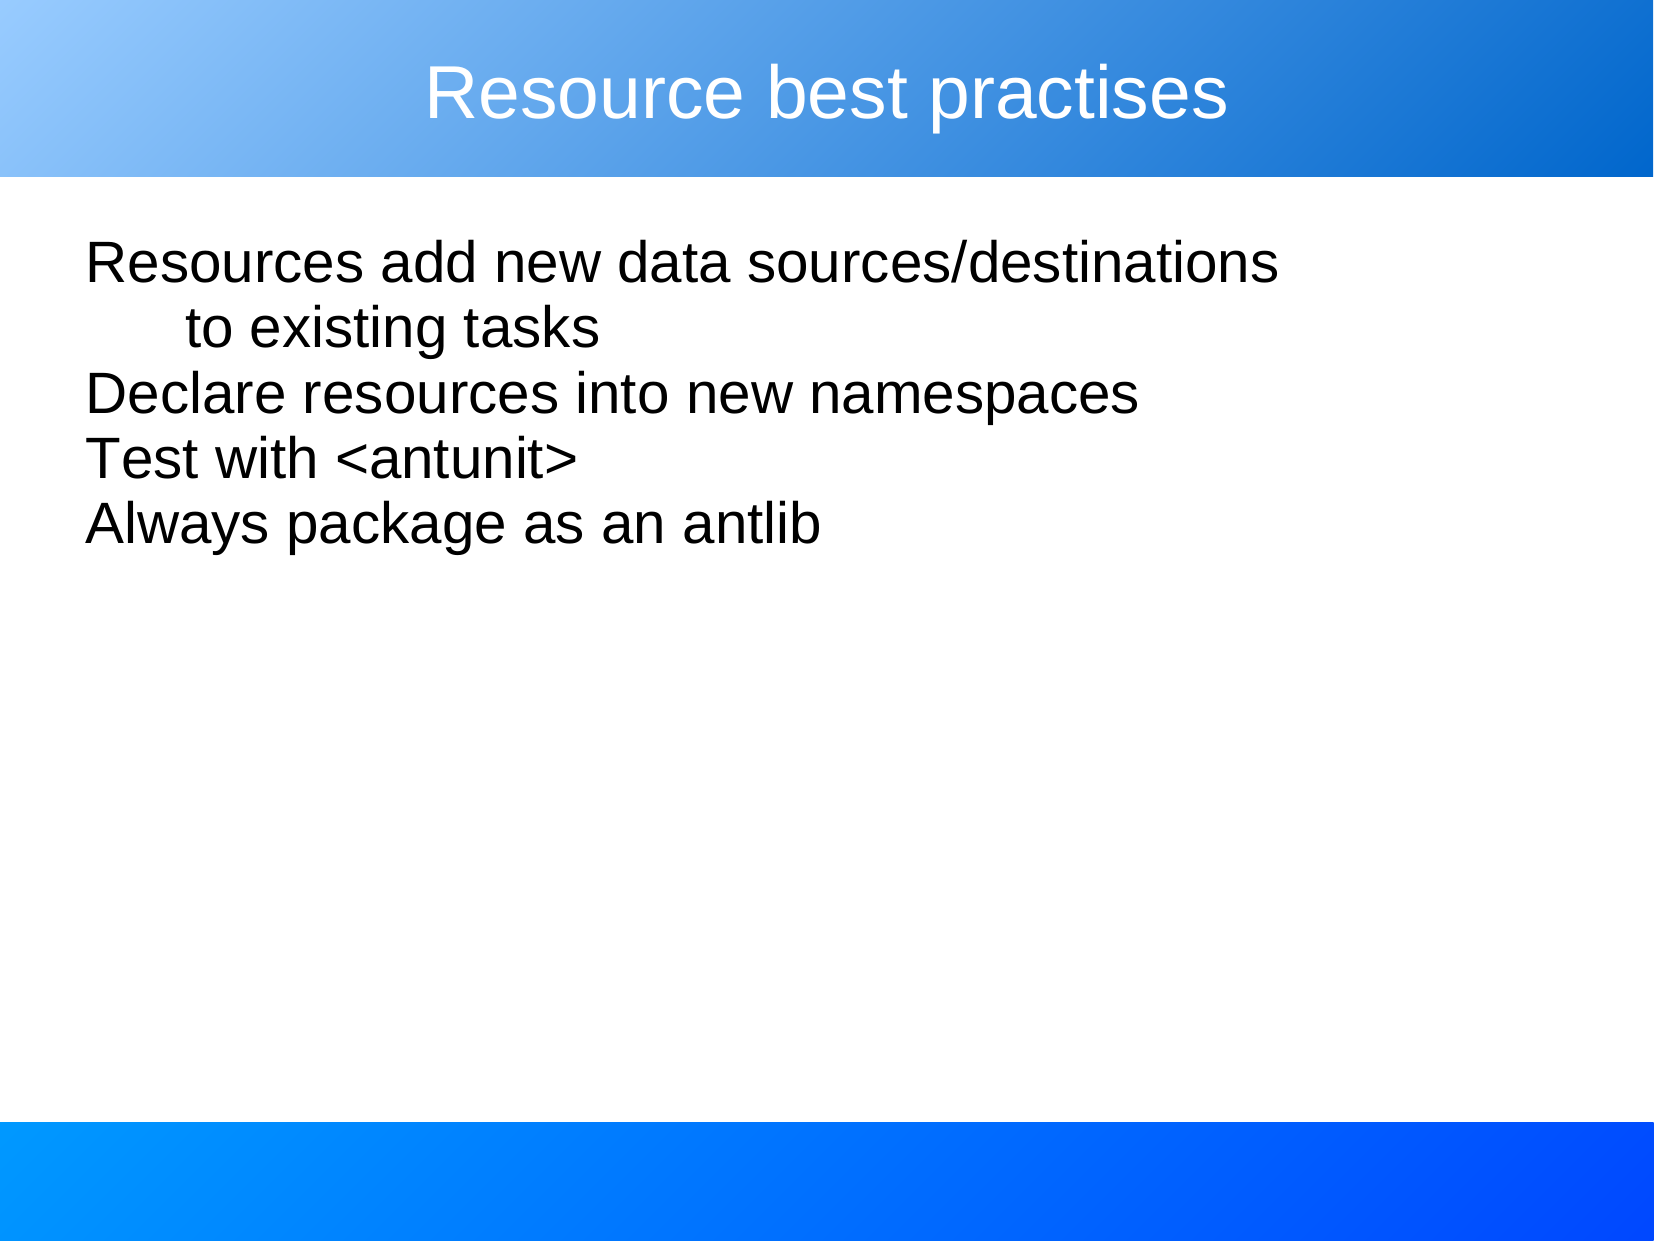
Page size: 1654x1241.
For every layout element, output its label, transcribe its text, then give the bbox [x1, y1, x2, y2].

title Resource best practises [82, 22, 1571, 163]
list Resources add new data sources/destinations to existing tasks Declare resources into new namespaces Test with <antunit> Always package as an antlib [60, 230, 1300, 1093]
